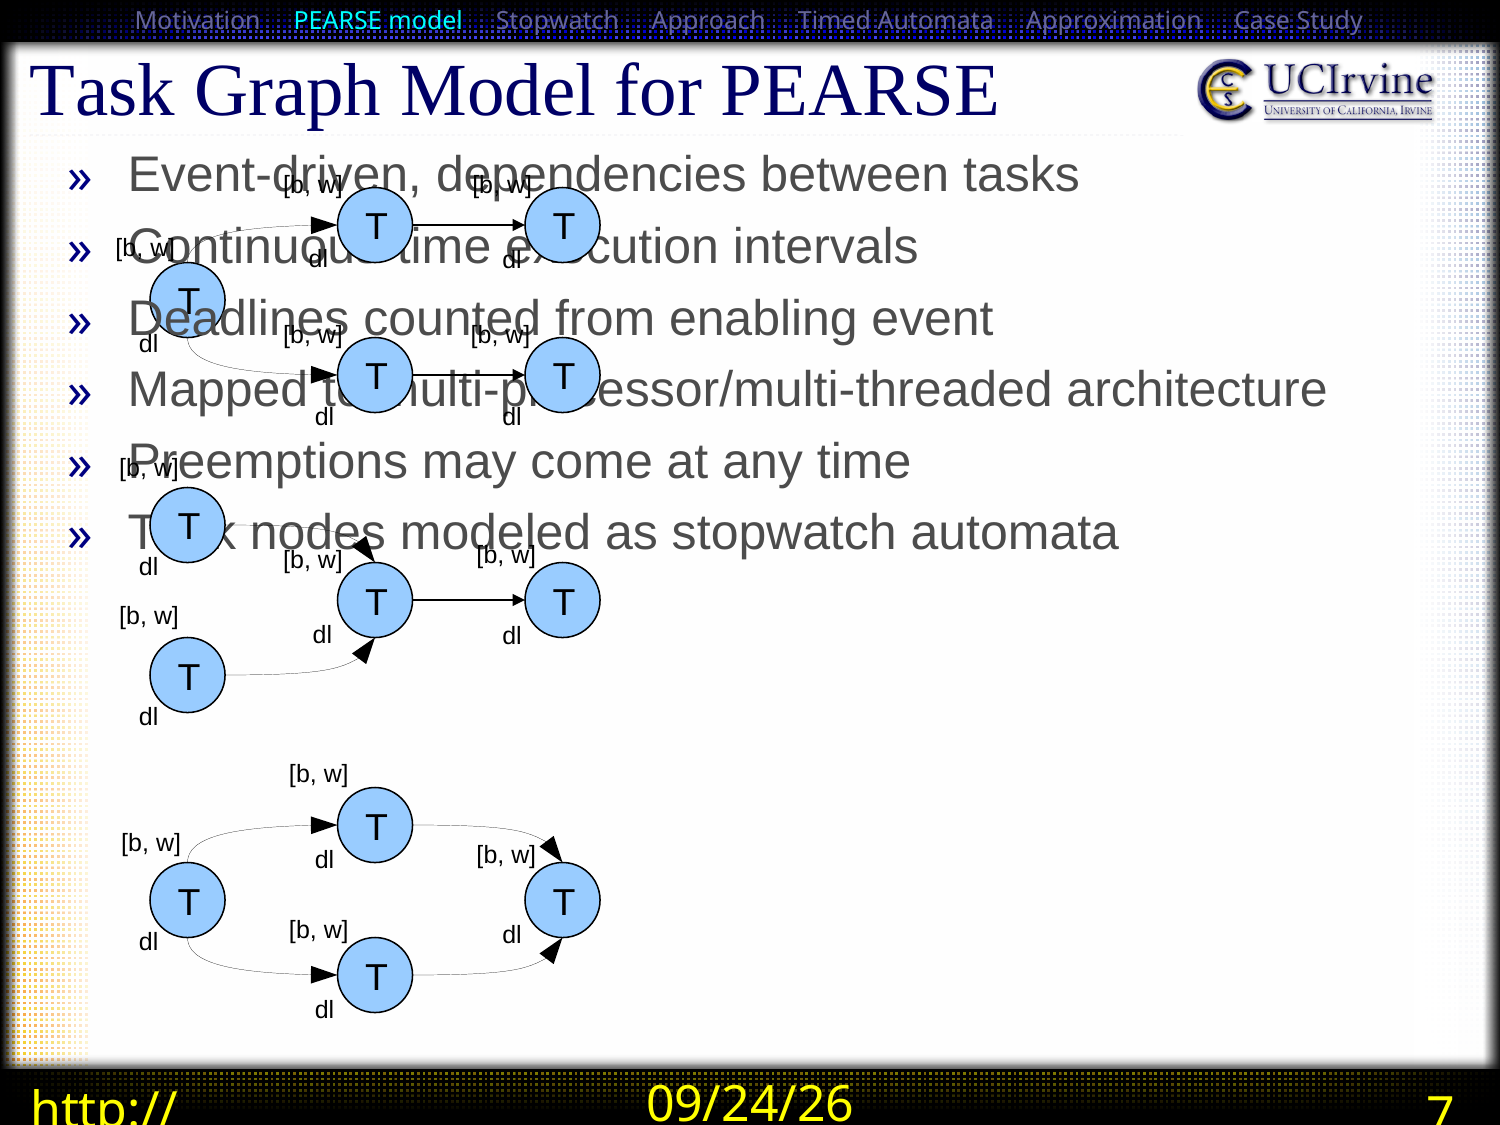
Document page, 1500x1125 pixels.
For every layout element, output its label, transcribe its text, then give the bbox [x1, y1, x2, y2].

text_box T [170, 311, 184, 319]
text_box [b, w] [455, 311, 569, 357]
text_box Motivation PEARSE model Stopwatch Approach Timed Automata Approximation Case Study [14, 4, 1485, 35]
text_box dl [124, 542, 200, 588]
text_box dl [487, 612, 563, 658]
text_box dl [300, 986, 376, 1032]
text_box dl [294, 235, 370, 281]
text_box T [525, 338, 601, 413]
text_box [b, w] [274, 750, 387, 795]
text_box T [337, 789, 413, 863]
text_box T [525, 564, 601, 638]
text_box dl [124, 319, 200, 365]
text_box [b, w] [461, 530, 575, 576]
text_box T [150, 489, 225, 561]
text_box dl [300, 393, 376, 439]
text_box [b, w] [104, 444, 217, 489]
text_box T [150, 864, 226, 936]
text_box T [337, 338, 413, 413]
text_box dl [124, 918, 200, 964]
text_box [b, w] [274, 905, 387, 951]
picture [105, 1103, 119, 1124]
title Task Graph Model for PEARSE [15, 35, 1186, 145]
text_box dl [487, 392, 563, 438]
picture [39, 1103, 53, 1125]
text_box T [337, 563, 413, 638]
text_box dl [297, 611, 373, 657]
text_box dl [487, 911, 563, 957]
text_box dl [557, 940, 563, 957]
text_box T [525, 864, 601, 938]
text_box [b, w] [104, 592, 217, 638]
text_box dl [487, 236, 563, 282]
text_box T [150, 306, 156, 319]
list Event-driven, dependencies between tasks Continuous-time execution intervals Deadlines counted from enabling event Mapped to multi-processor/multi-threaded architecture Preemptions may come at any time Task nodes modeled as stopwatch automata [767, 135, 1449, 1081]
text_box T [200, 322, 210, 332]
text_box dl [300, 836, 376, 882]
text_box T [337, 939, 413, 1013]
text_box [b, w] [457, 161, 571, 207]
text_box T [337, 188, 413, 263]
text_box [b, w] [106, 819, 220, 864]
picture [0, 0, 1500, 1125]
text_box T [150, 269, 226, 326]
text_box [b, w] [461, 830, 575, 876]
text_box T [525, 188, 601, 263]
text_box [b, w] [100, 223, 214, 269]
text_box [b, w] [268, 161, 381, 207]
text_box dl [124, 693, 200, 739]
text_box T [150, 638, 225, 711]
text_box [b, w] [268, 536, 381, 582]
text_box [b, w] [268, 311, 381, 357]
text_box dl [369, 647, 373, 657]
